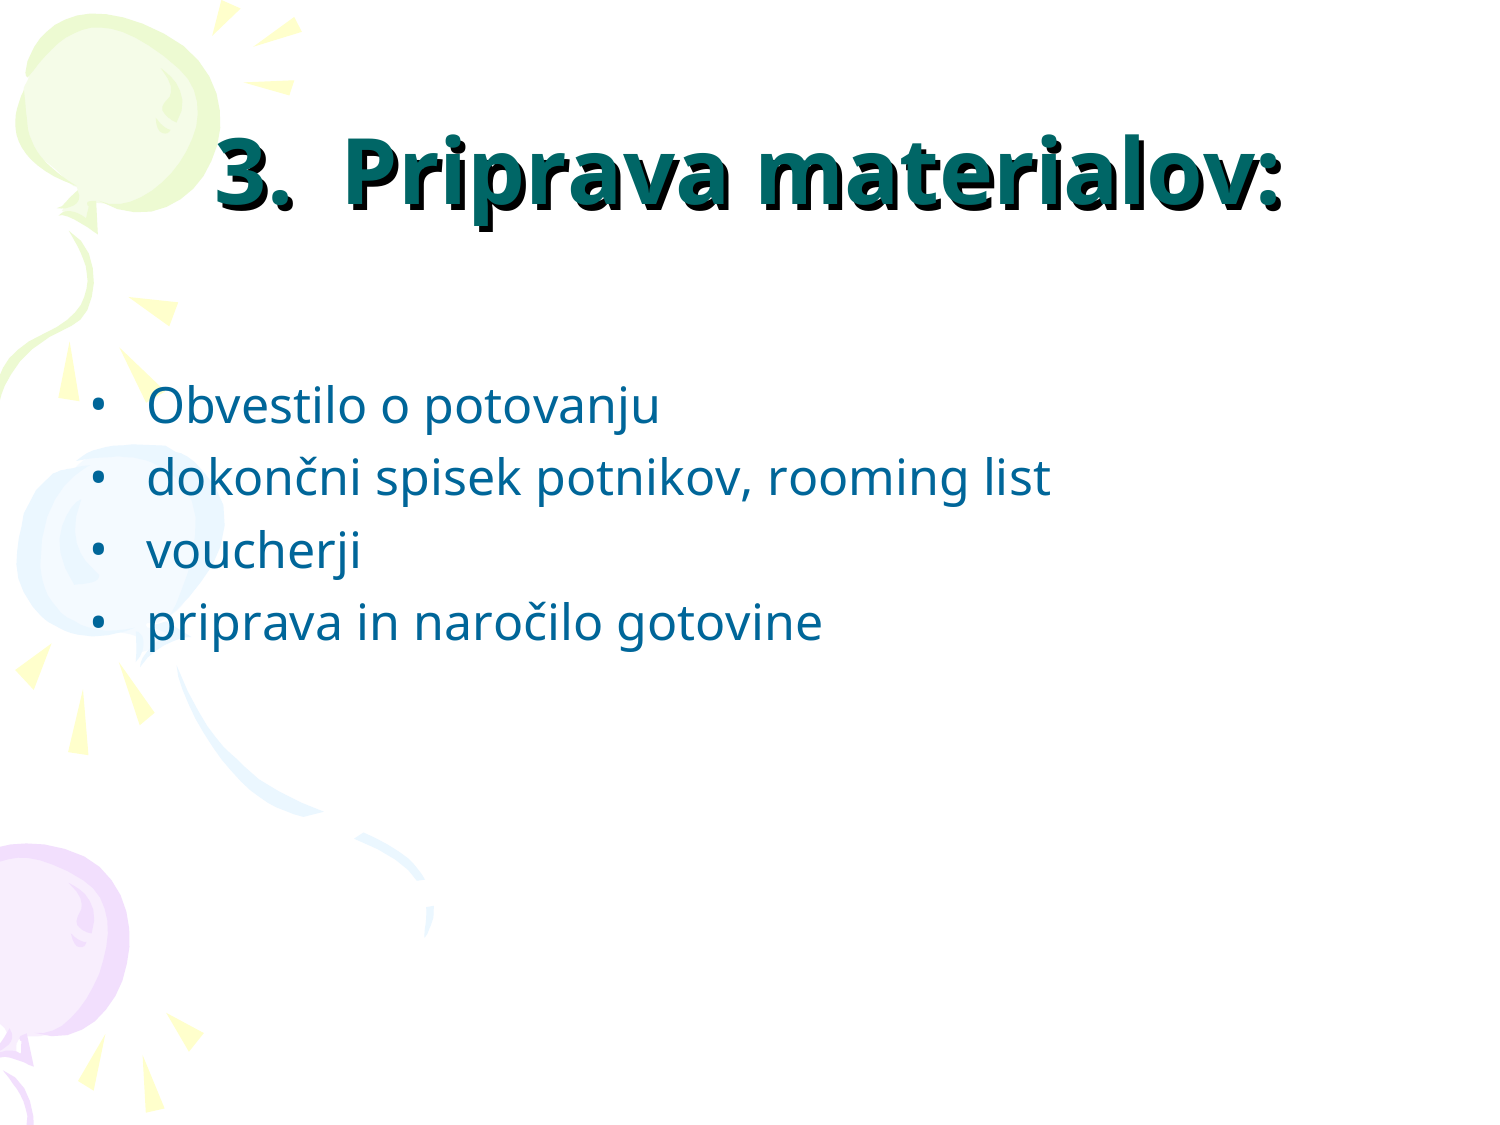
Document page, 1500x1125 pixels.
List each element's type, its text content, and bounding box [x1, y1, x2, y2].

title 3. Priprava materialov: [72, 16, 1426, 233]
list Obvestilo o potovanju dokončni spisek potnikov, rooming list voucherji priprava in naročilo gotovine [75, 262, 1426, 994]
